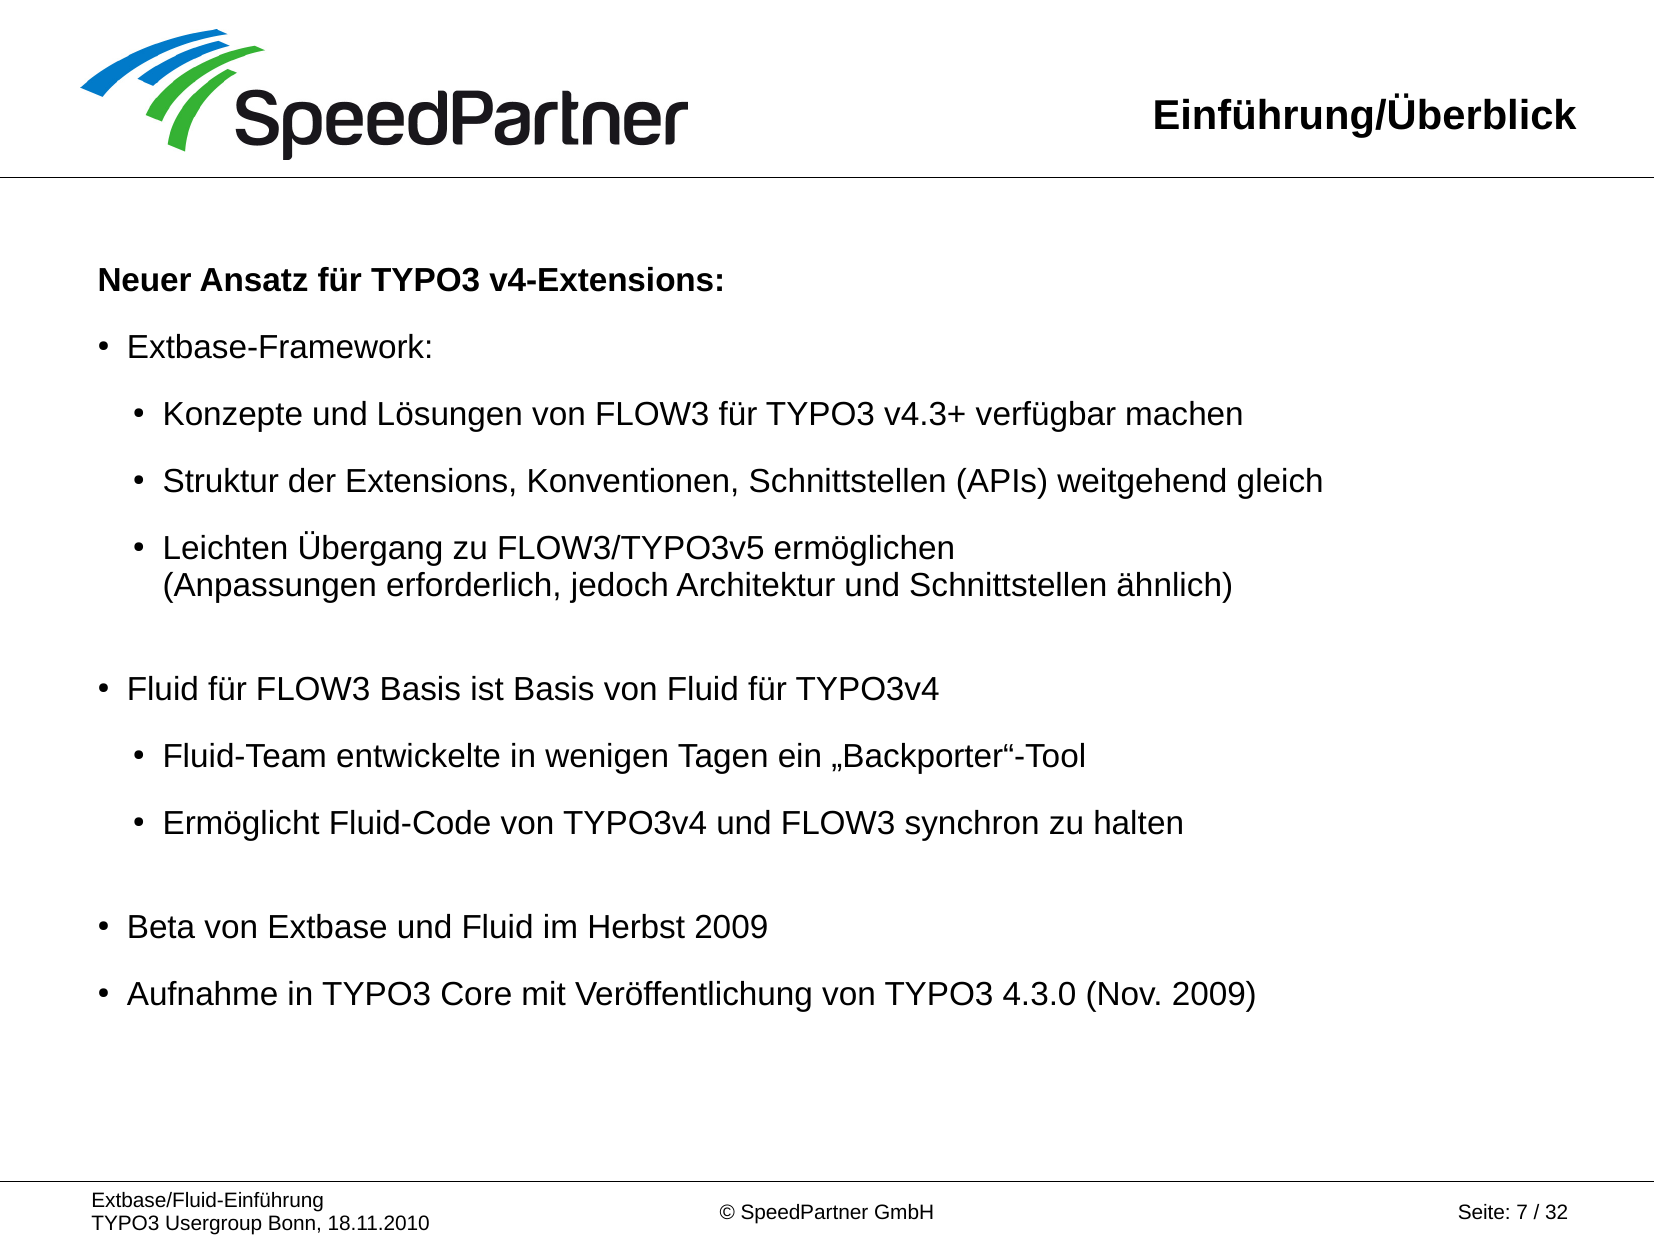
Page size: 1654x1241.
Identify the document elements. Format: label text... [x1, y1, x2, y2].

text_box Neuer Ansatz für TYPO3 v4-Extensions: Extbase-Framework: Konzepte und Lösungen von FLOW3 für TYPO3 v4.3+ verfügbar machen Struktur der Extensions, Konventionen, Schnittstellen (APIs) weitgehend gleich Leichten Übergang zu FLOW3/TYPO3v5 ermöglichen (Anpassungen erforderlich, jedoch Architektur und Schnittstellen ähnlich) Fluid für FLOW3 Basis ist Basis von Fluid für TYPO3v4 Fluid-Team entwickelte in wenigen Tagen ein „Backporter“-Tool Ermöglicht Fluid-Code von TYPO3v4 und FLOW3 synchron zu halten Beta von Extbase und Fluid im Herbst 2009 Aufnahme in TYPO3 Core mit Veröffentlichung von TYPO3 4.3.0 (Nov. 2009) [82, 253, 1565, 1151]
title Einführung/Überblick [590, 70, 1577, 160]
picture [80, 29, 688, 160]
